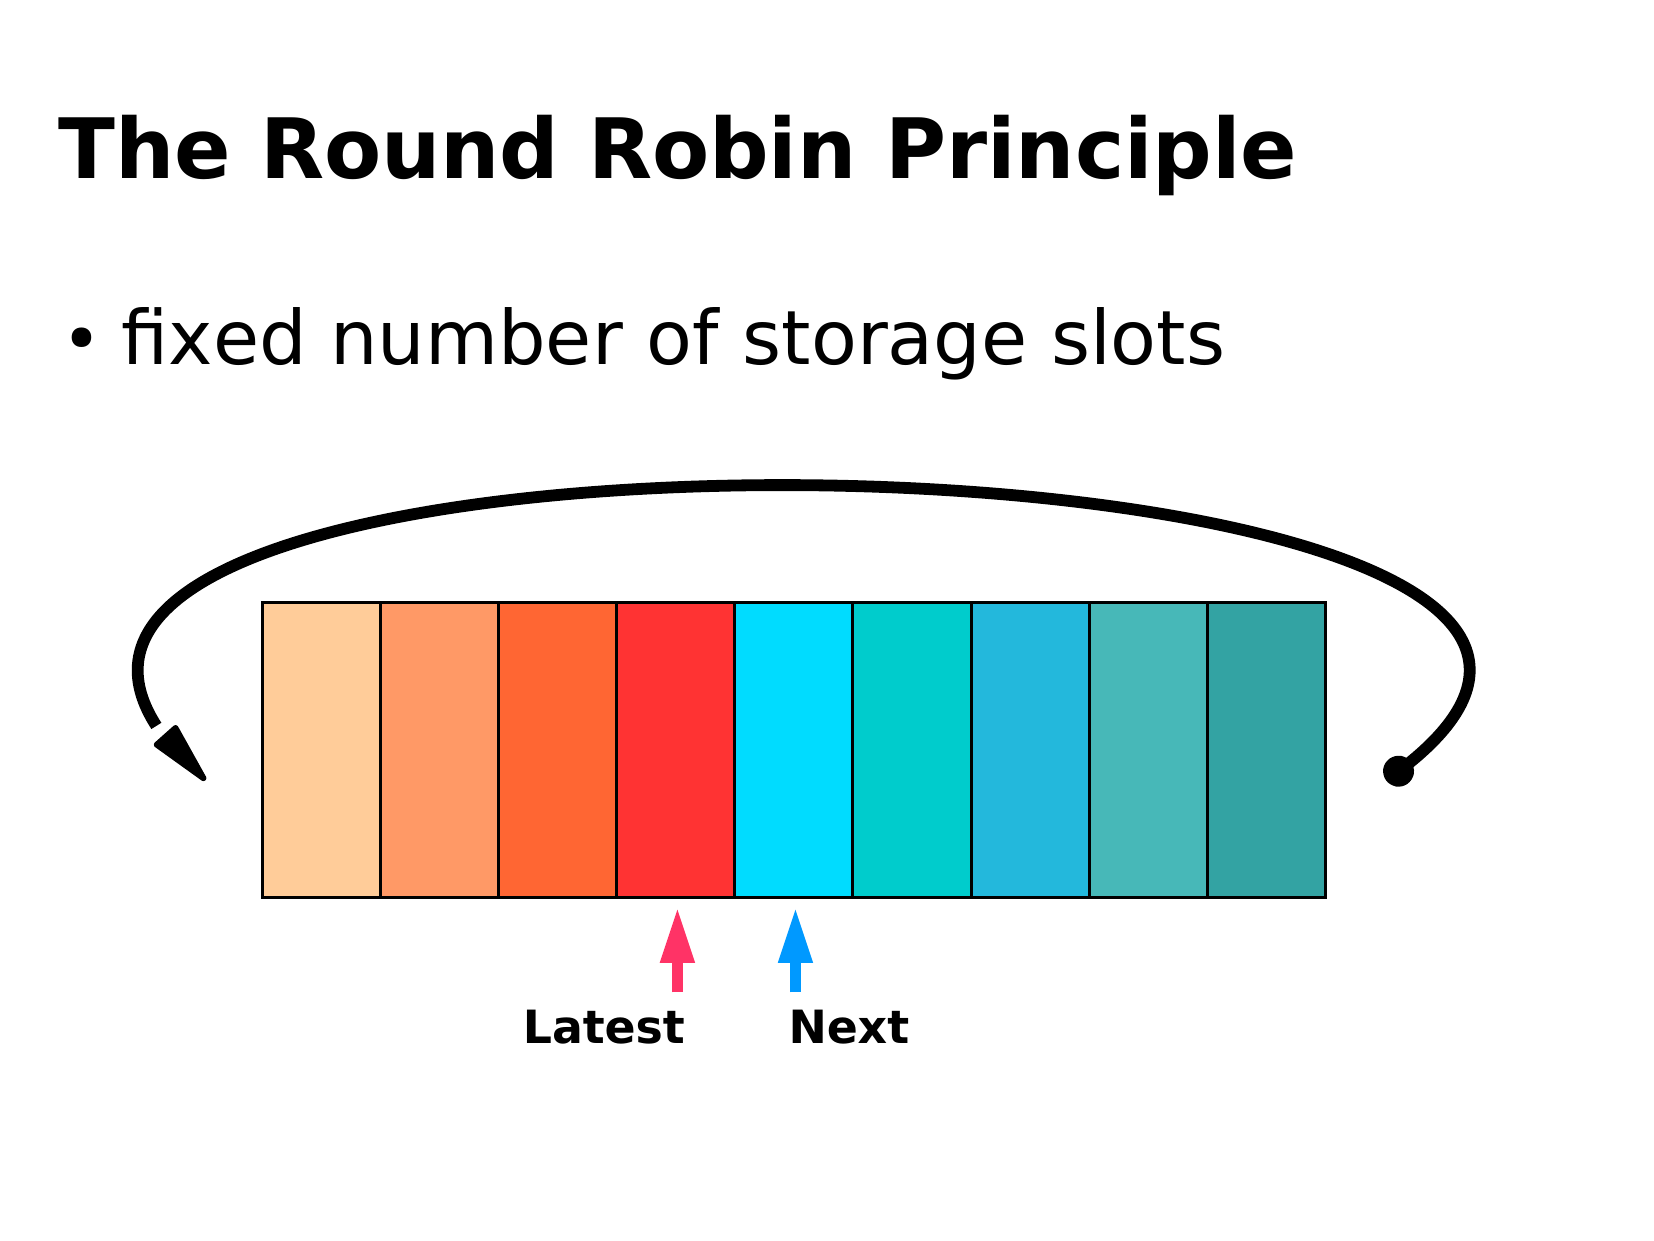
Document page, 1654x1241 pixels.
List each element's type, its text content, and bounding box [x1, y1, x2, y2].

text_box Latest [506, 992, 702, 1064]
title The Round Robin Principle [59, 75, 1607, 225]
text_box [262, 602, 1326, 898]
list fixed number of storage slots [50, 295, 1571, 1099]
text_box Next [772, 992, 926, 1064]
